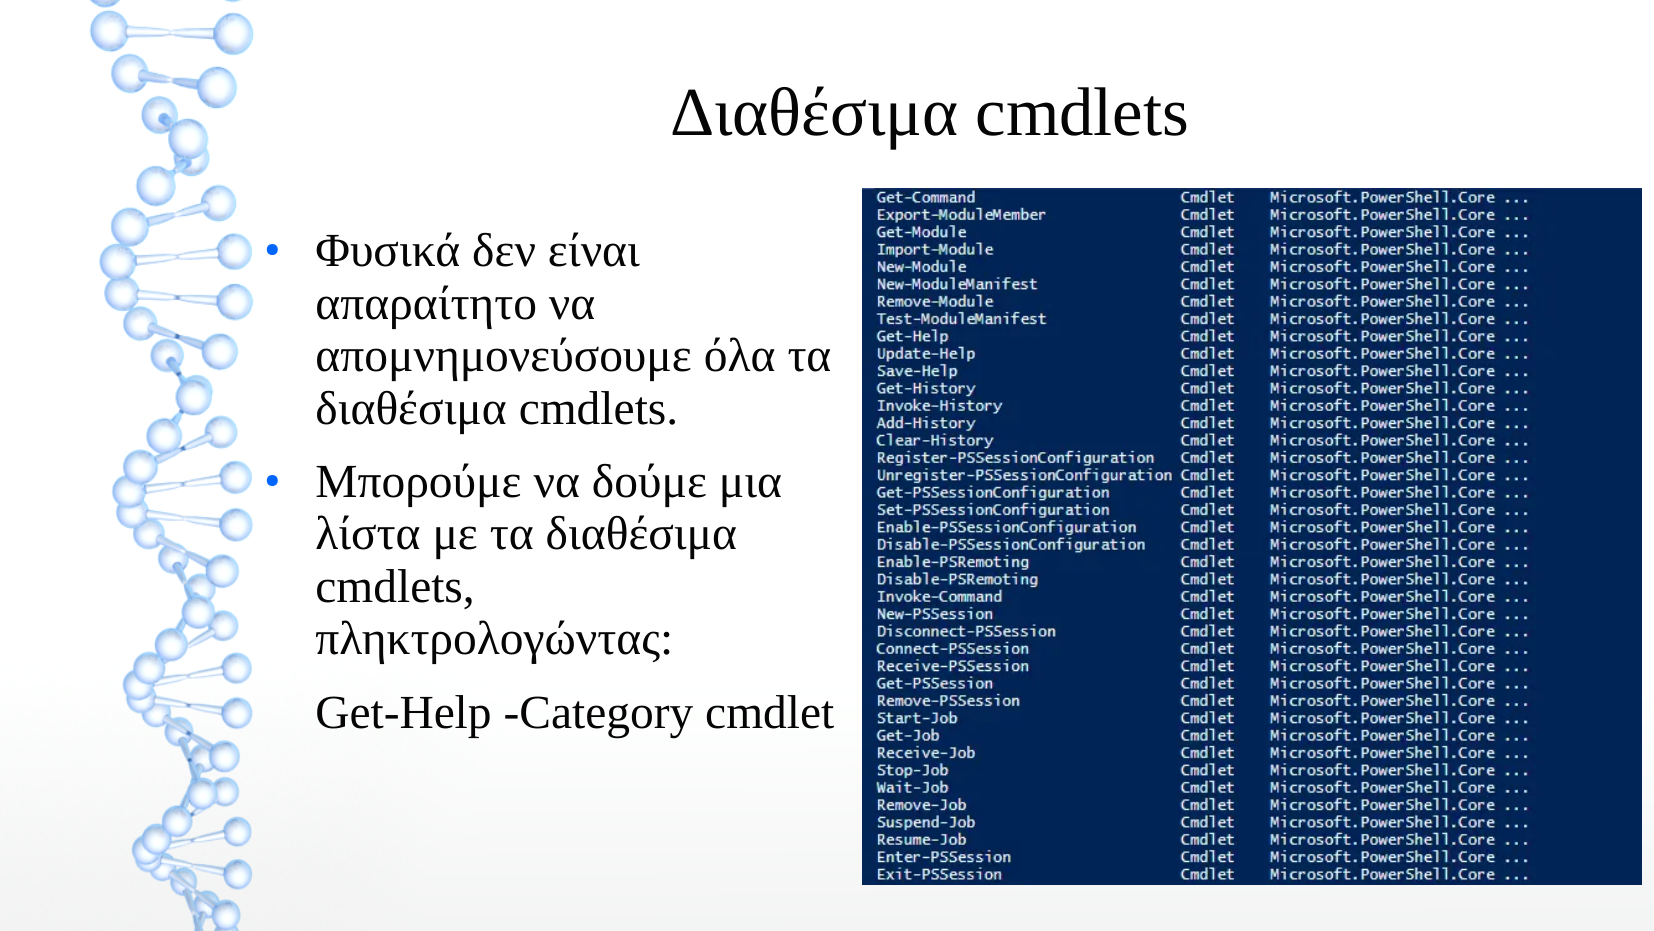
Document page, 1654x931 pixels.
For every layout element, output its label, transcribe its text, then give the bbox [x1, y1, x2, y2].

picture [0, 0, 1654, 931]
title Διαθέσιμα cmdlets [265, 35, 1595, 189]
list Φυσικά δεν είναι απαραίτητο να απομνημονεύσουμε όλα τα διαθέσιμα cmdlets. Μπορούμε να δούμε μια λίστα με τα διαθέσιμα cmdlets, πληκτρολογώντας: Get-Help -Category cmdlet [248, 224, 845, 764]
